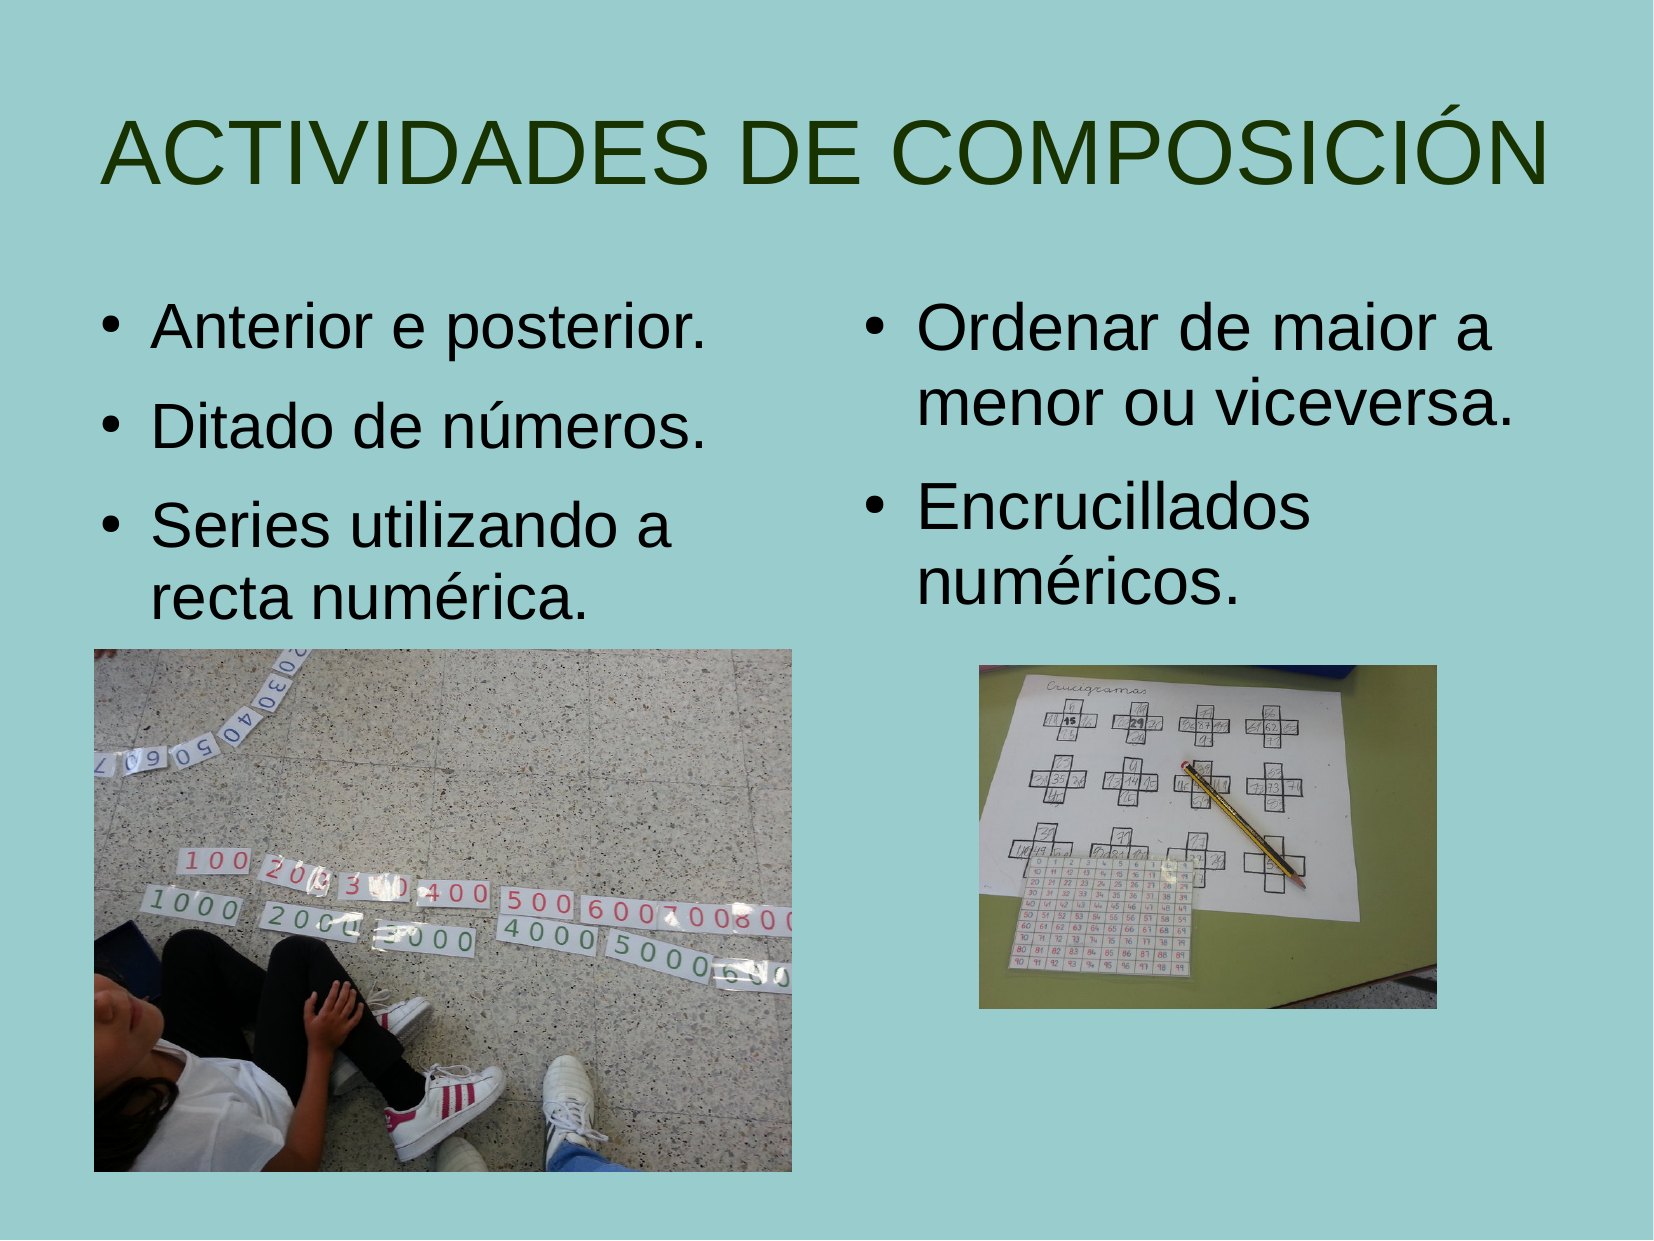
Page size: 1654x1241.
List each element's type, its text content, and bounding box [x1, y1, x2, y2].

picture [94, 649, 792, 1173]
list Ordenar de maior a menor ou viceversa. Encrucillados numéricos. [845, 290, 1572, 634]
list Anterior e posterior. Ditado de números. Series utilizando a recta numérica. [82, 290, 809, 634]
title ACTIVIDADES DE COMPOSICIÓN [82, 49, 1571, 257]
picture [979, 665, 1437, 1009]
